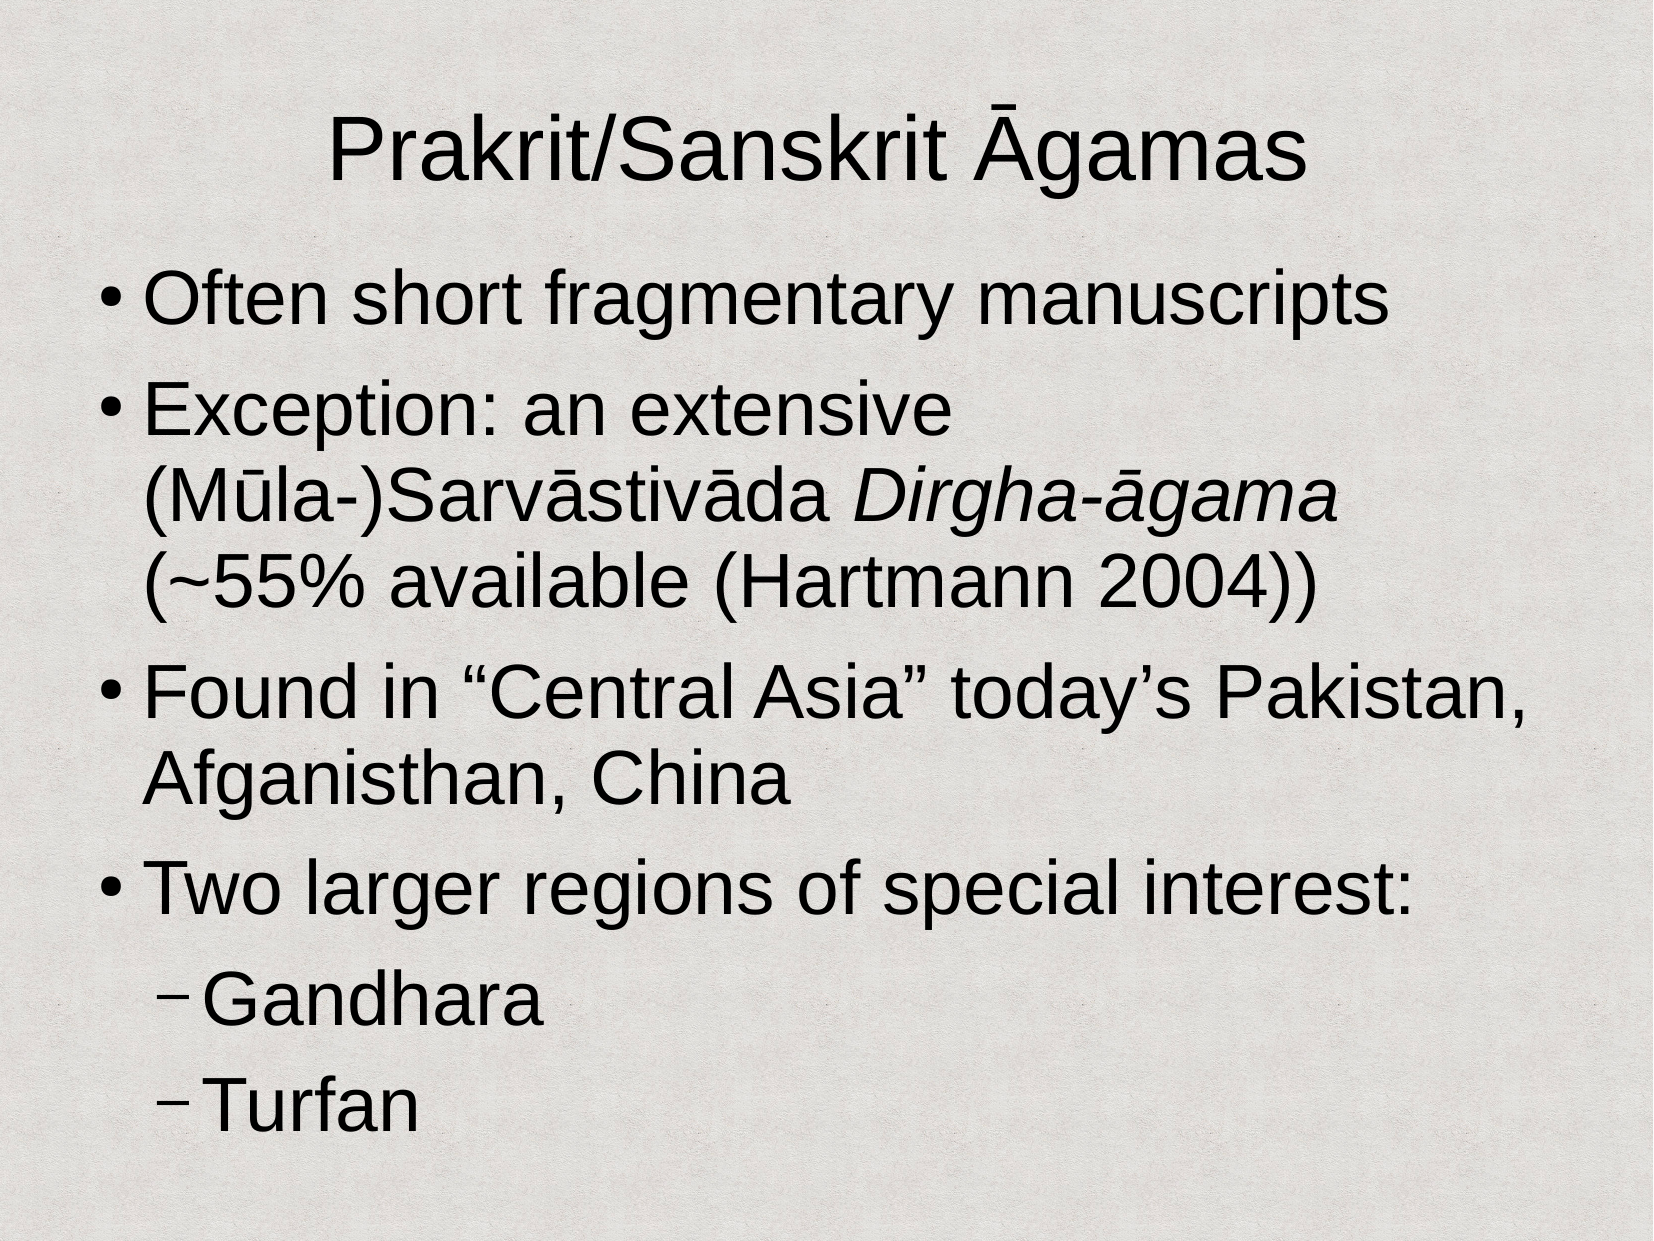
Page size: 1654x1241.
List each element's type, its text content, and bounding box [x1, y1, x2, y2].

title Prakrit/Sanskrit Āgamas [225, 45, 1413, 253]
list Often short fragmentary manuscripts Exception: an extensive (Mūla-)Sarvāstivāda Dirgha-āgama (~55% available (Hartmann 2004)) Found in “Central Asia” today’s Pakistan, Afganisthan, China Two larger regions of special interest: Gandhara Turfan [82, 255, 1571, 1166]
picture [0, 0, 1654, 1241]
